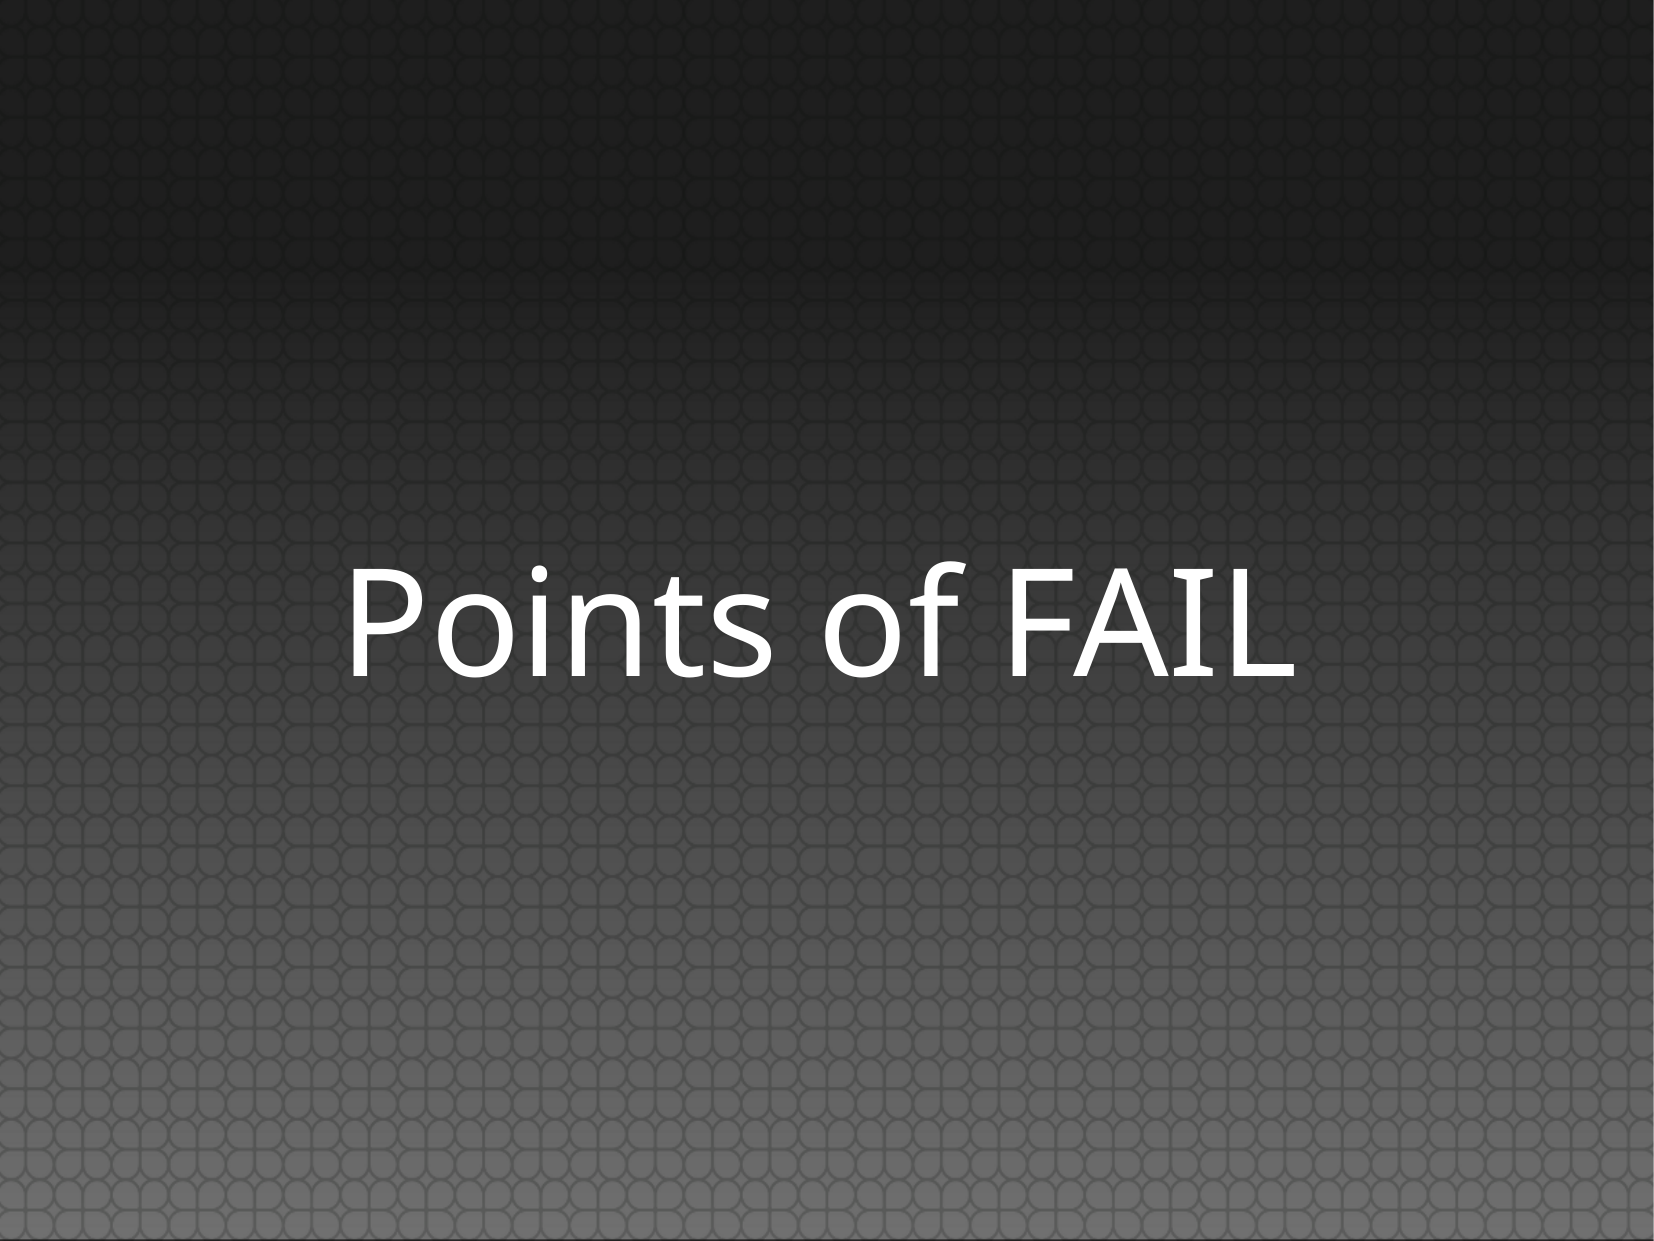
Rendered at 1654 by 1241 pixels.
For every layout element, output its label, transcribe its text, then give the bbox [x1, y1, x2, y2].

picture [0, 0, 1654, 1241]
title Points of FAIL [75, 525, 1564, 713]
